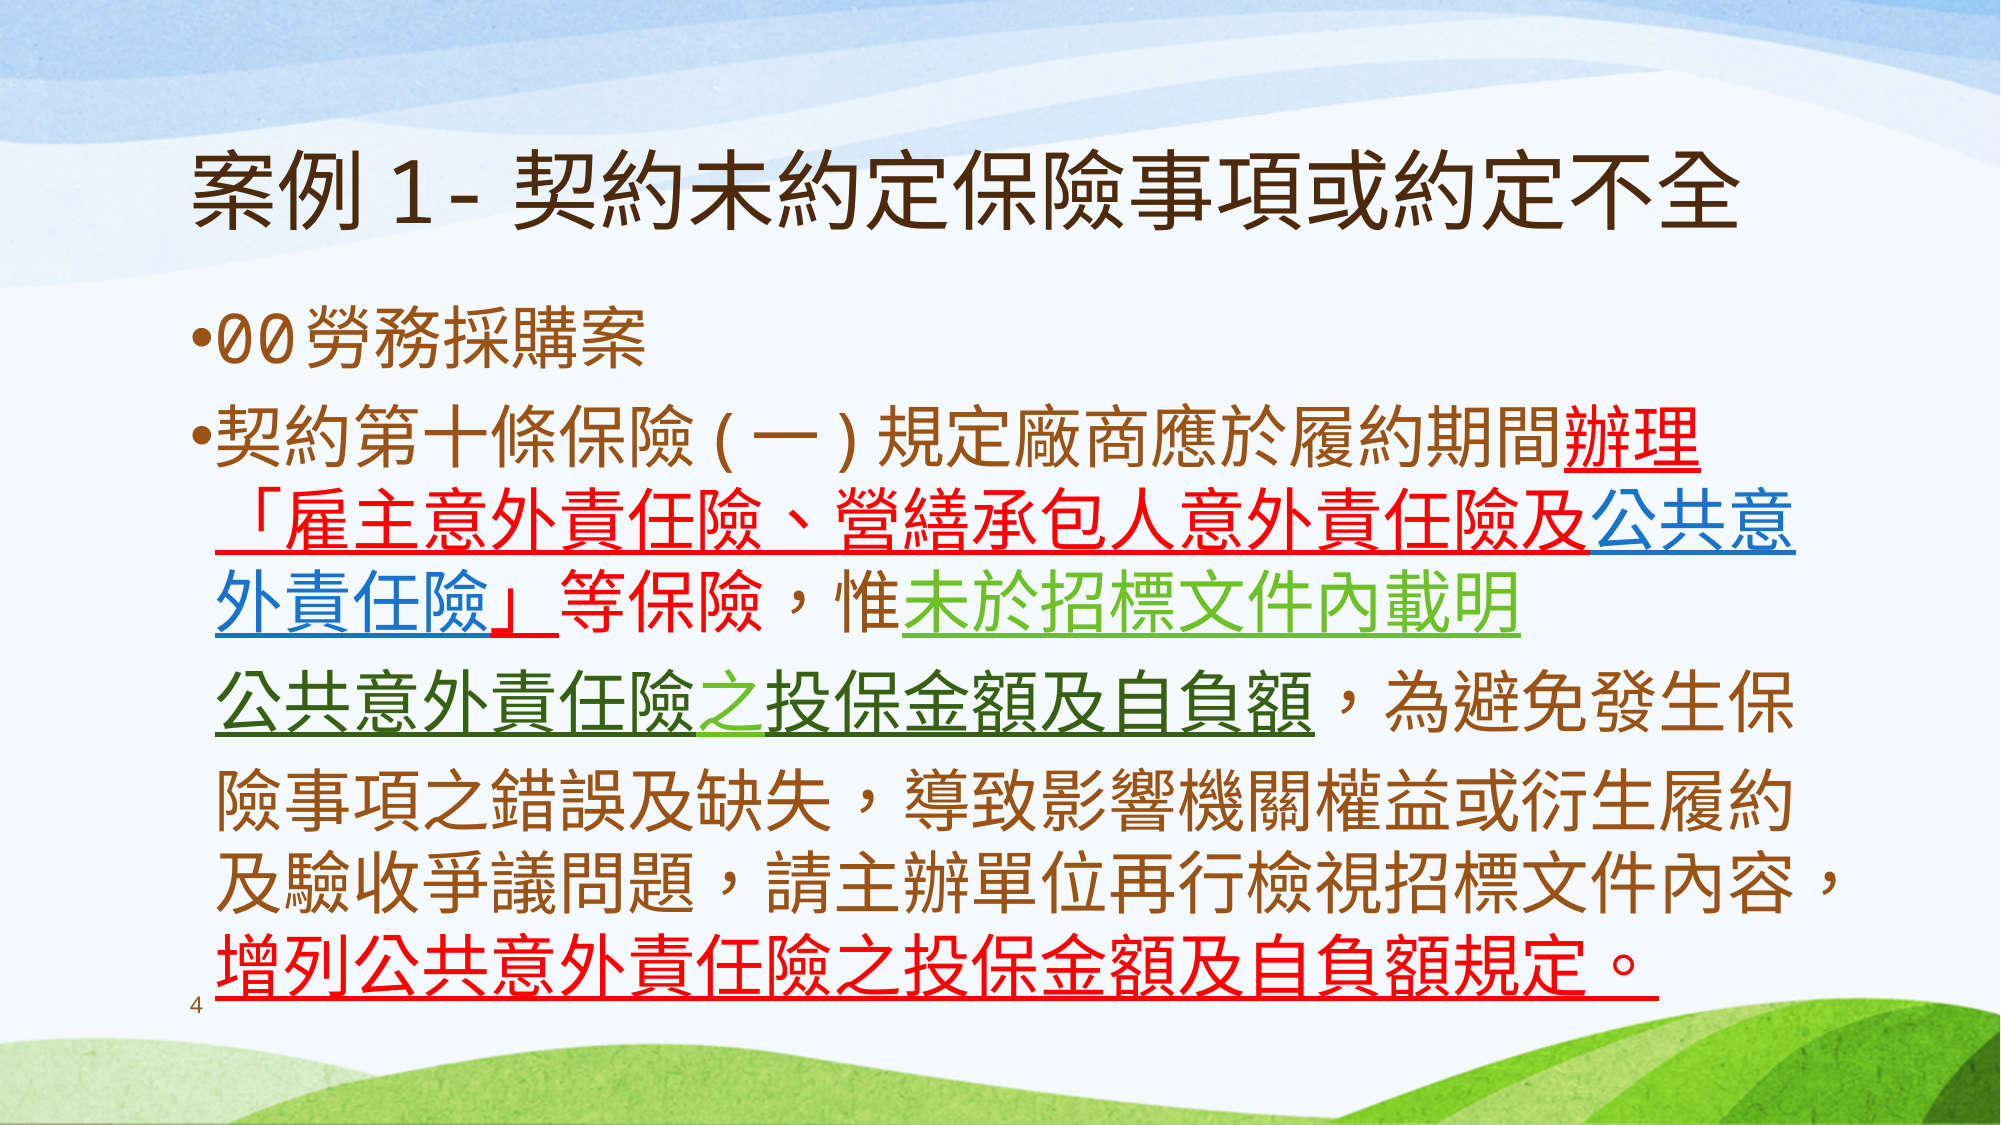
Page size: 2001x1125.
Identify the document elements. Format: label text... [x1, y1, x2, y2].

picture [0, 0, 2001, 1125]
list 00勞務採購案 契約第十條保險(一)規定廠商應於履約期間辦理「雇主意外責任險、營繕承包人意外責任險及公共意外責任險」等保險，惟未於招標文件內載明公共意外責任險之投保金額及自負額，為避免發生保險事項之錯誤及缺失，導致影響機關權益或衍生履約及驗收爭議問題，請主辦單位再行檢視招標文件內容，增列公共意外責任險之投保金額及自負額規定。 [174, 287, 1825, 1102]
title 案例1-契約未約定保險事項或約定不全 [174, 50, 1825, 250]
slide_number <編號> [174, 987, 300, 1025]
